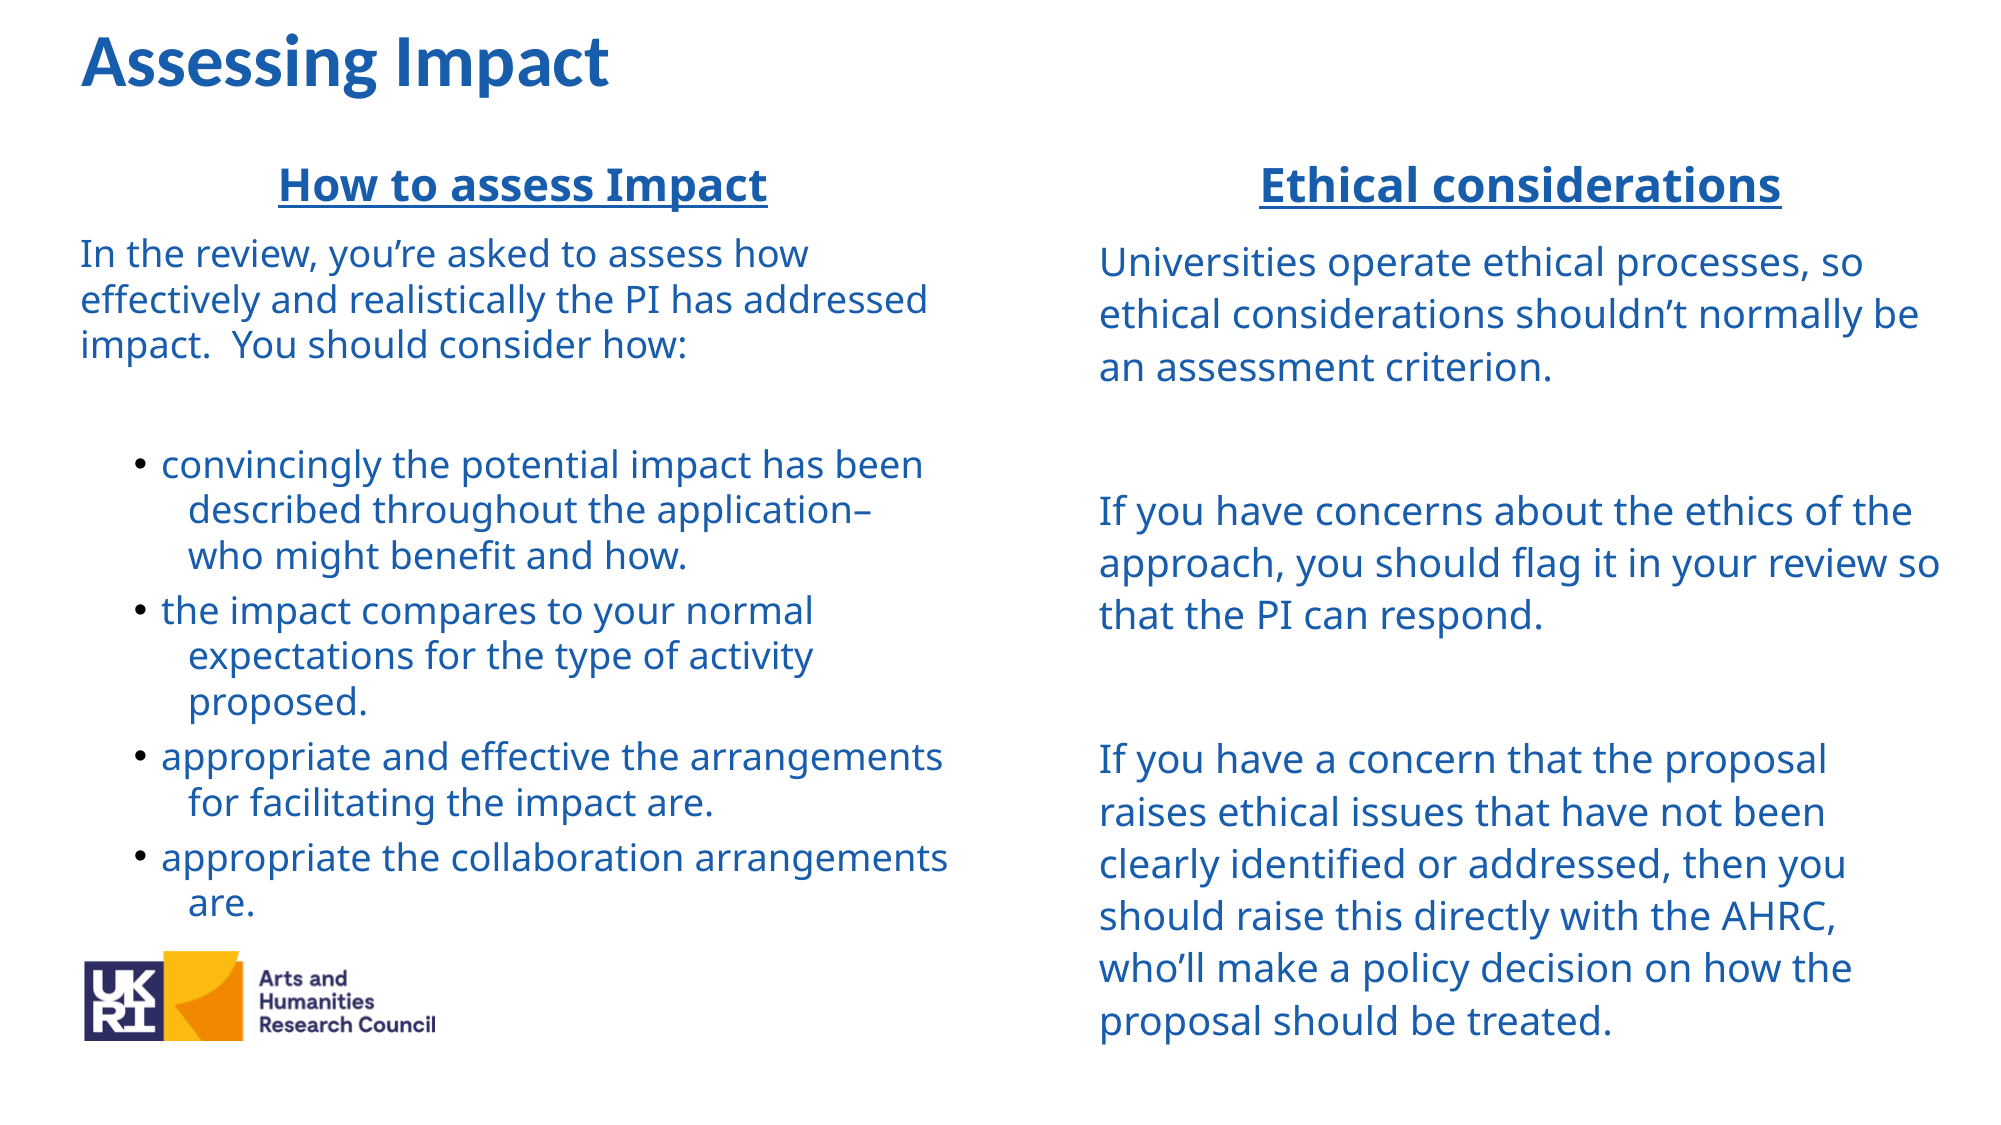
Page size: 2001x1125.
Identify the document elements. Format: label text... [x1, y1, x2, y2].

text_box How to assess Impact In the review, you’re asked to assess how effectively and realistically the PI has addressed impact. You should consider how: convincingly the potential impact has been described throughout the application– who might benefit and how. the impact compares to your normal expectations for the type of activity proposed. appropriate and effective the arrangements for facilitating the impact are. appropriate the collaboration arrangements are. [64, 154, 973, 942]
text_box Ethical considerations Universities operate ethical processes, so ethical considerations shouldn’t normally be an assessment criterion. If you have concerns about the ethics of the approach, you should flag it in your review so that the PI can respond. If you have a concern that the proposal raises ethical issues that have not been clearly identified or addressed, then you should raise this directly with the AHRC, who’ll make a policy decision on how the proposal should be treated. [1083, 153, 1963, 1055]
text_box Assessing Impact [66, 4, 1902, 109]
